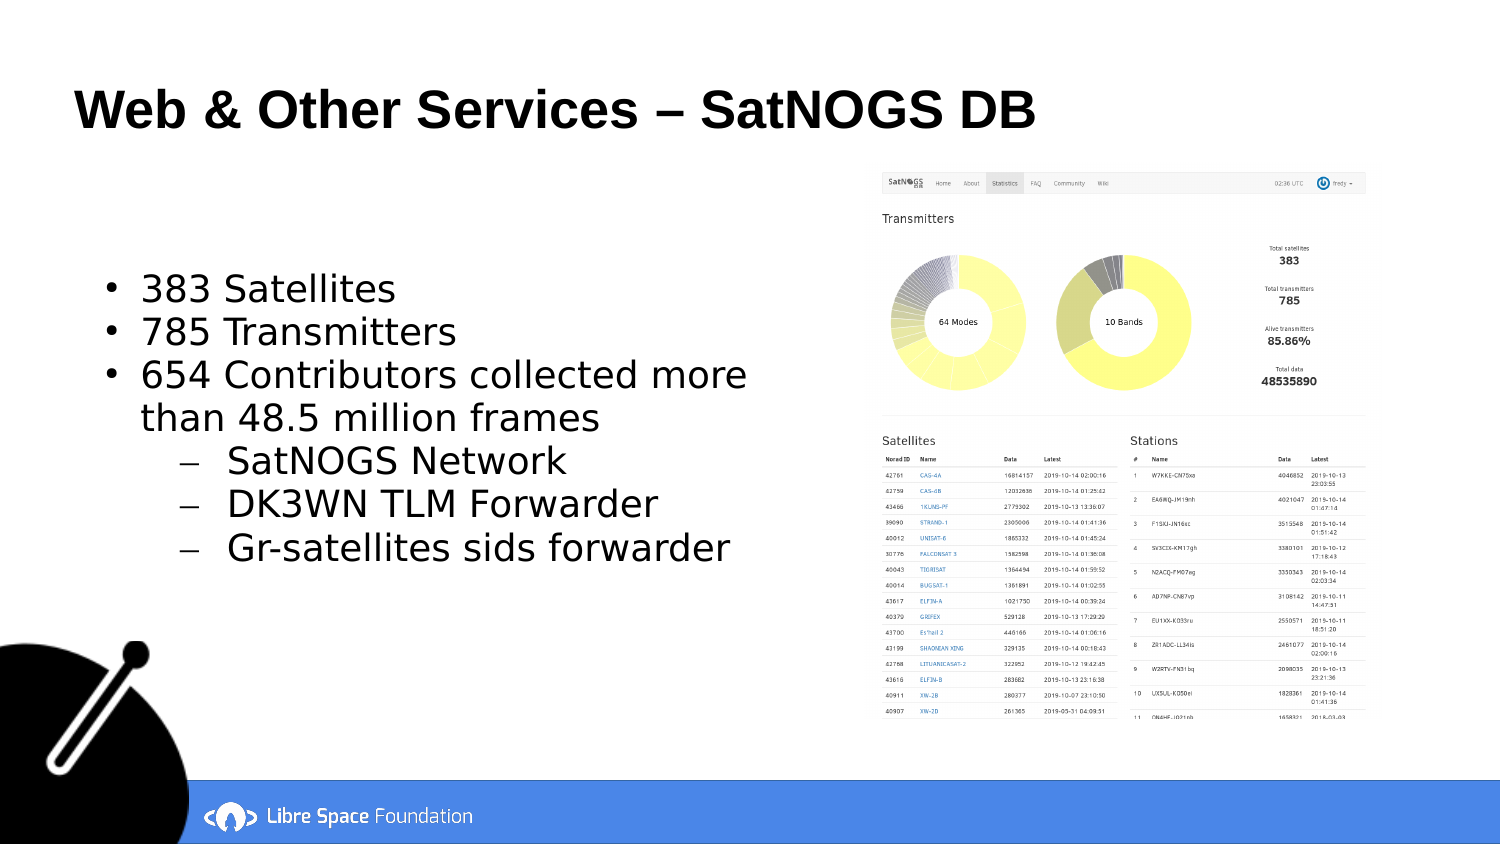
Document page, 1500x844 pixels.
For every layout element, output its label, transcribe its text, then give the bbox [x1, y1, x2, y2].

title Web & Other Services – SatNOGS DB [59, 59, 1231, 153]
picture [0, 641, 189, 844]
picture [204, 802, 472, 832]
picture [864, 162, 1382, 719]
text_box 383 Satellites 785 Transmitters 654 Contributors collected more than 48.5 million frames SatNOGS Network DK3WN TLM Forwarder Gr-satellites sids forwarder [105, 267, 751, 614]
